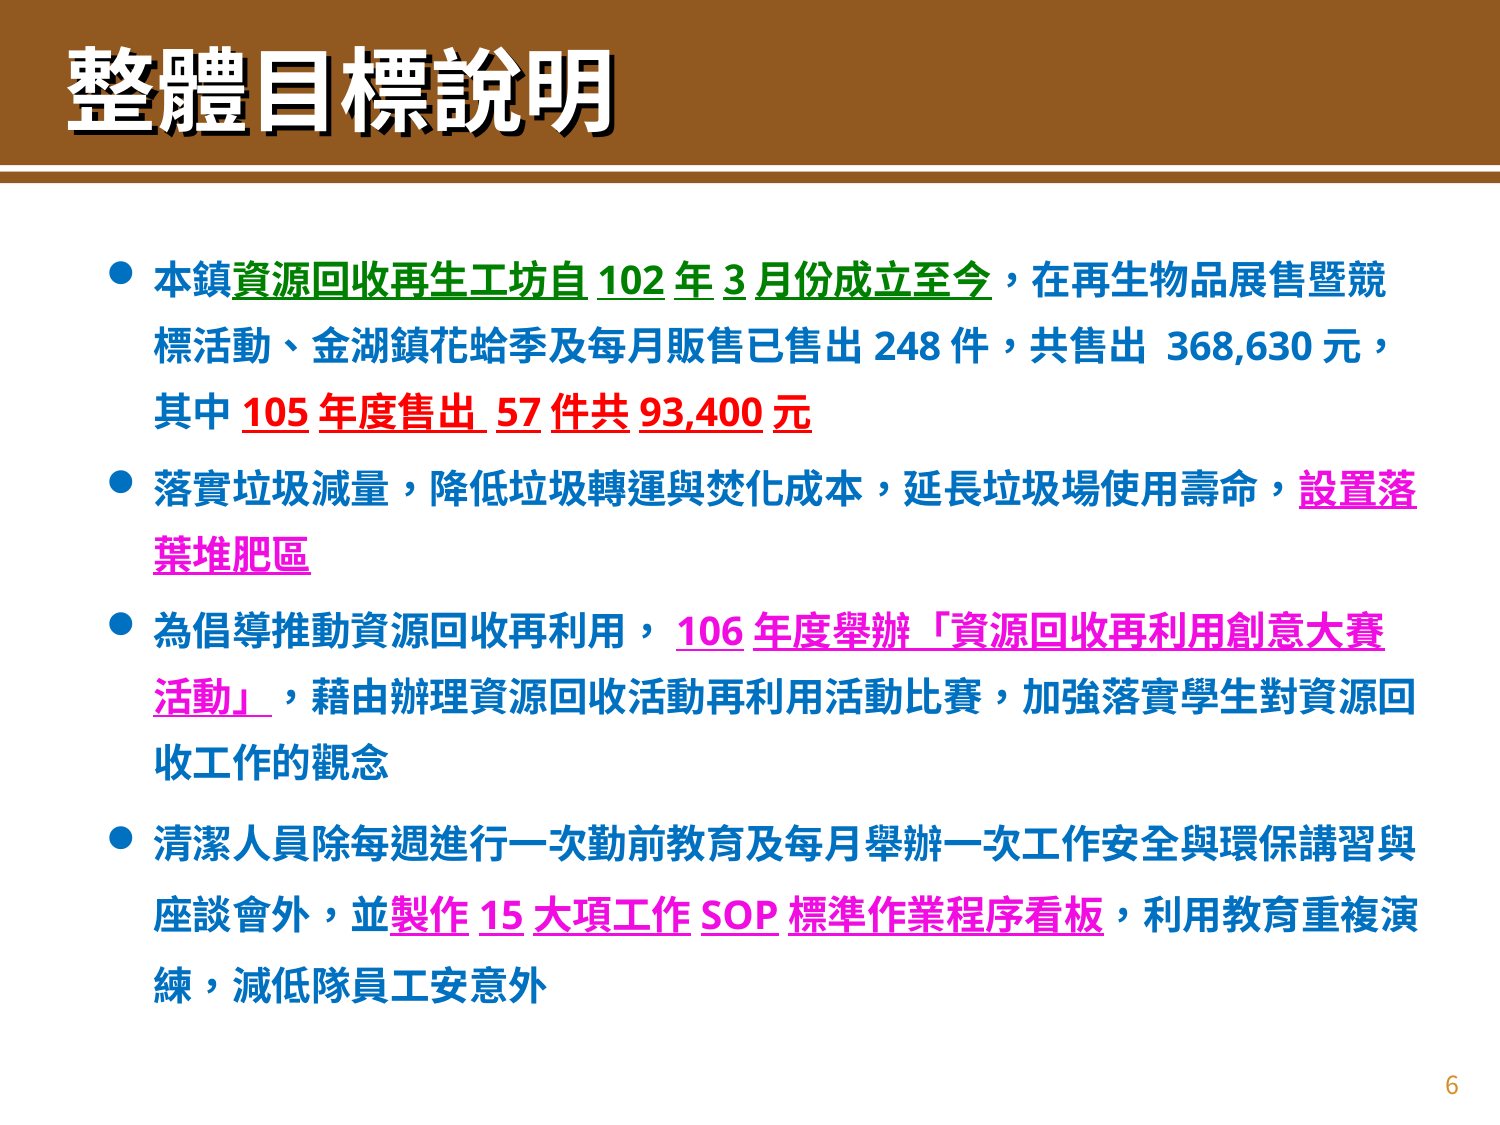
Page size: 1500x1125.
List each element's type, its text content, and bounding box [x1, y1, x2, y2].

title 整體目標說明 [50, 19, 1476, 157]
text_box 本鎮資源回收再生工坊自102年3月份成立至今，在再生物品展售暨競標活動、金湖鎮花蛤季及每月販售已售出248件，共售出 368,630元，其中105年度售出 57件共93,400元 落實垃圾減量，降低垃圾轉運與焚化成本，延長垃圾場使用壽命，設置落葉堆肥區 為倡導推動資源回收再利用，106年度舉辦「資源回收再利用創意大賽活動」，藉由辦理資源回收活動再利用活動比賽，加強落實學生對資源回收工作的觀念 清潔人員除每週進行一次勤前教育及每月舉辦一次工作安全與環保講習與座談會外，並製作15大項工作SOP標準作業程序看板，利用教育重複演練，減低隊員工安意外 [49, 228, 1436, 1059]
text_box <編號> [1350, 1061, 1475, 1103]
